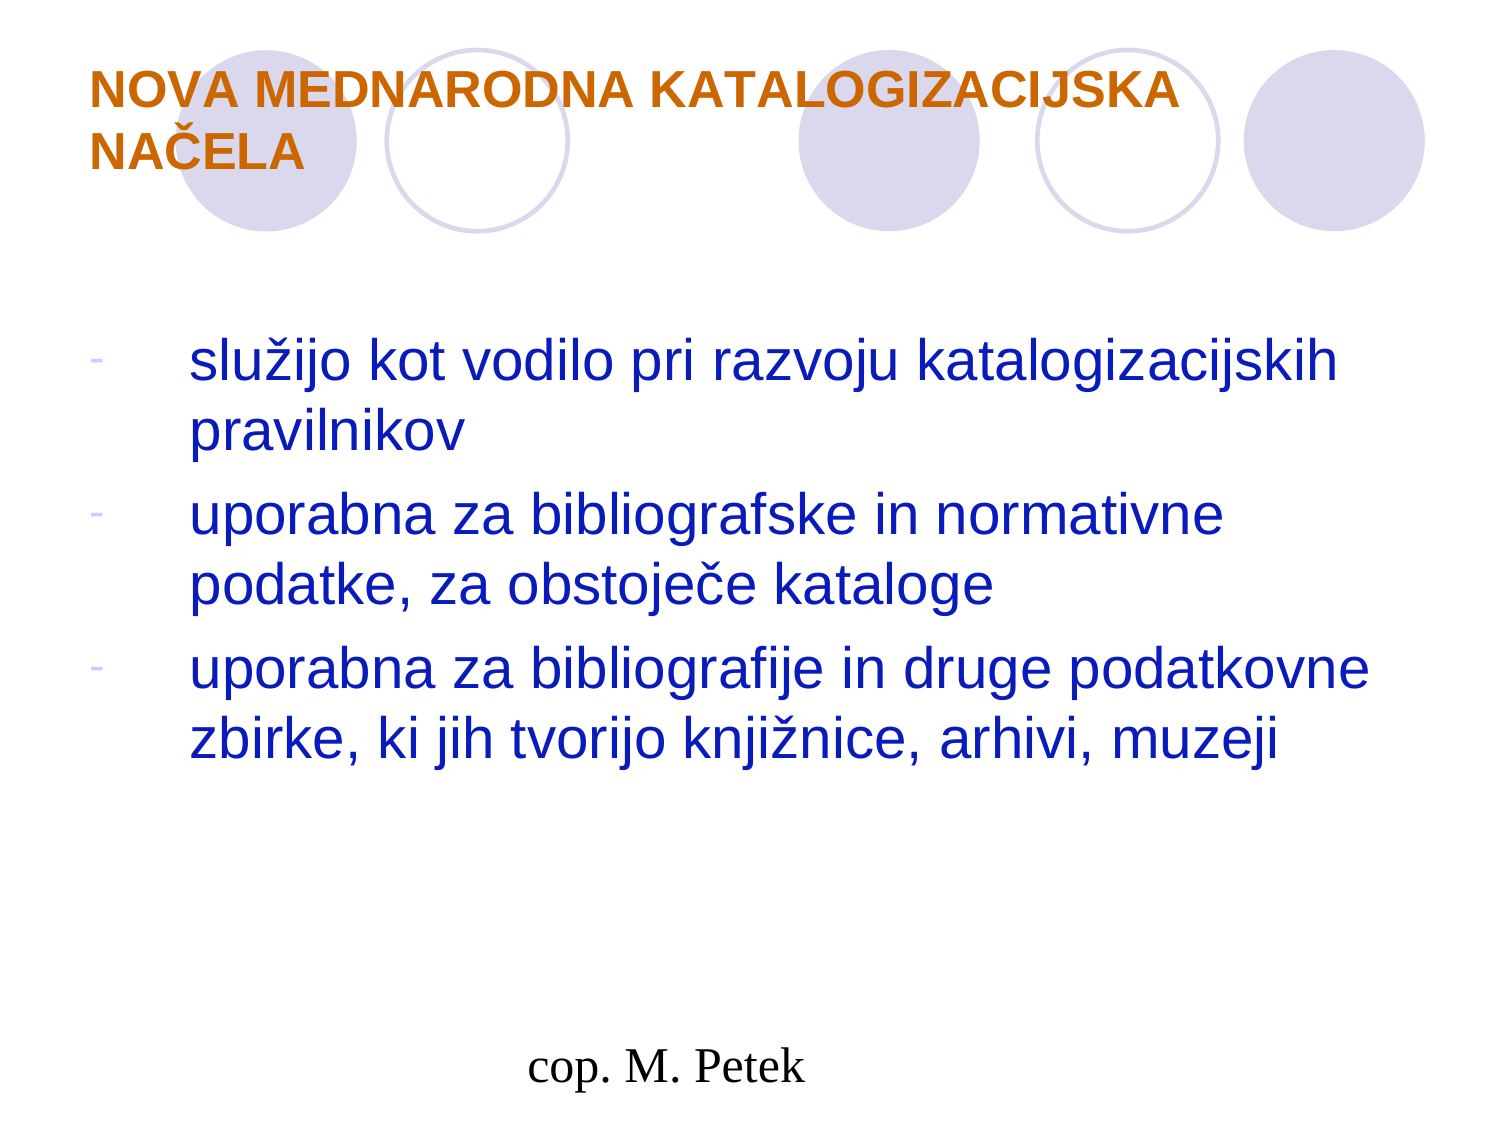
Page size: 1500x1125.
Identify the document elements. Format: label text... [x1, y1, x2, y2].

title NOVA MEDNARODNA KATALOGIZACIJSKA NAČELA [75, 45, 1426, 191]
list služijo kot vodilo pri razvoju katalogizacijskih pravilnikov uporabna za bibliografske in normativne podatke, za obstoječe kataloge uporabna za bibliografije in druge podatkovne zbirke, ki jih tvorijo knjižnice, arhivi, muzeji [74, 314, 1388, 1083]
